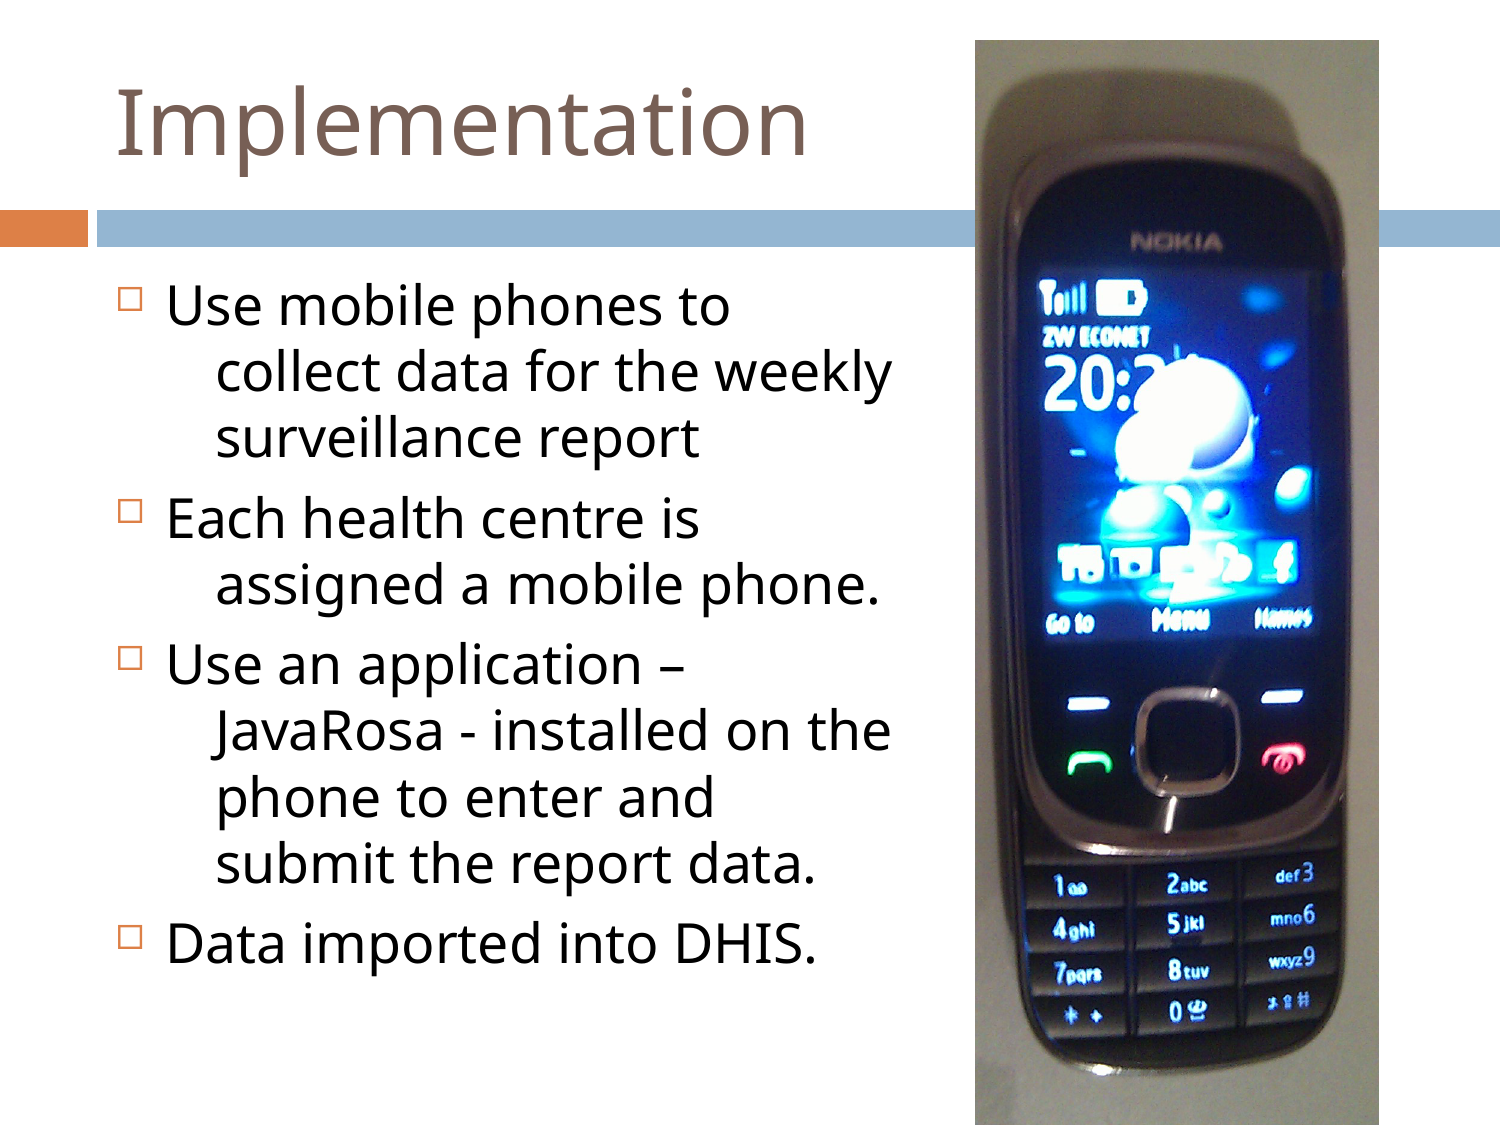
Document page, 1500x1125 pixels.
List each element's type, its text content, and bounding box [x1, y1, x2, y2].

title Implementation [100, 37, 1438, 201]
picture [975, 40, 1379, 1125]
list Use mobile phones to collect data for the weekly surveillance report Each health centre is assigned a mobile phone. Use an application – JavaRosa - installed on the phone to enter and submit the report data. Data imported into DHIS. [100, 262, 913, 1000]
